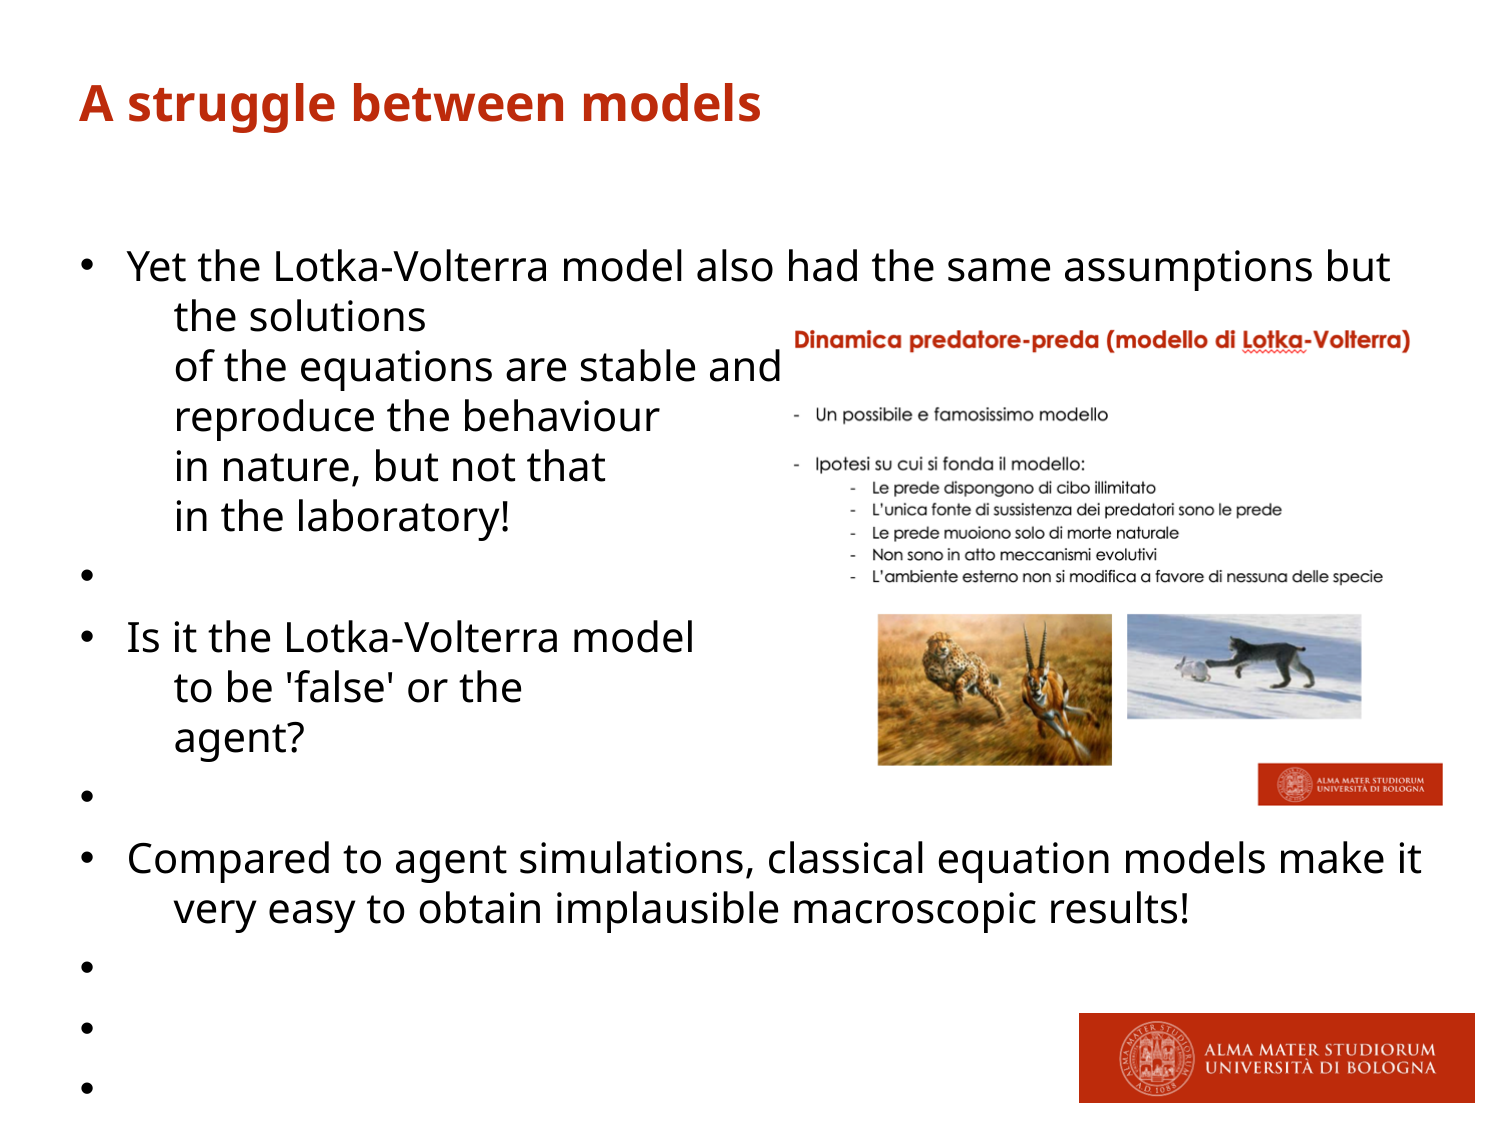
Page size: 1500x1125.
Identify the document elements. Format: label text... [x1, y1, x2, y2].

picture [784, 315, 1453, 810]
list Yet the Lotka-Volterra model also had the same assumptions but the solutions of the equations are stable and reproduce the behaviour in nature, but not that in the laboratory! Is it the Lotka-Volterra model to be 'false' or the agent? Compared to agent simulations, classical equation models make it very easy to obtain implausible macroscopic results! [64, 231, 1447, 988]
list A struggle between models [64, 78, 1447, 185]
